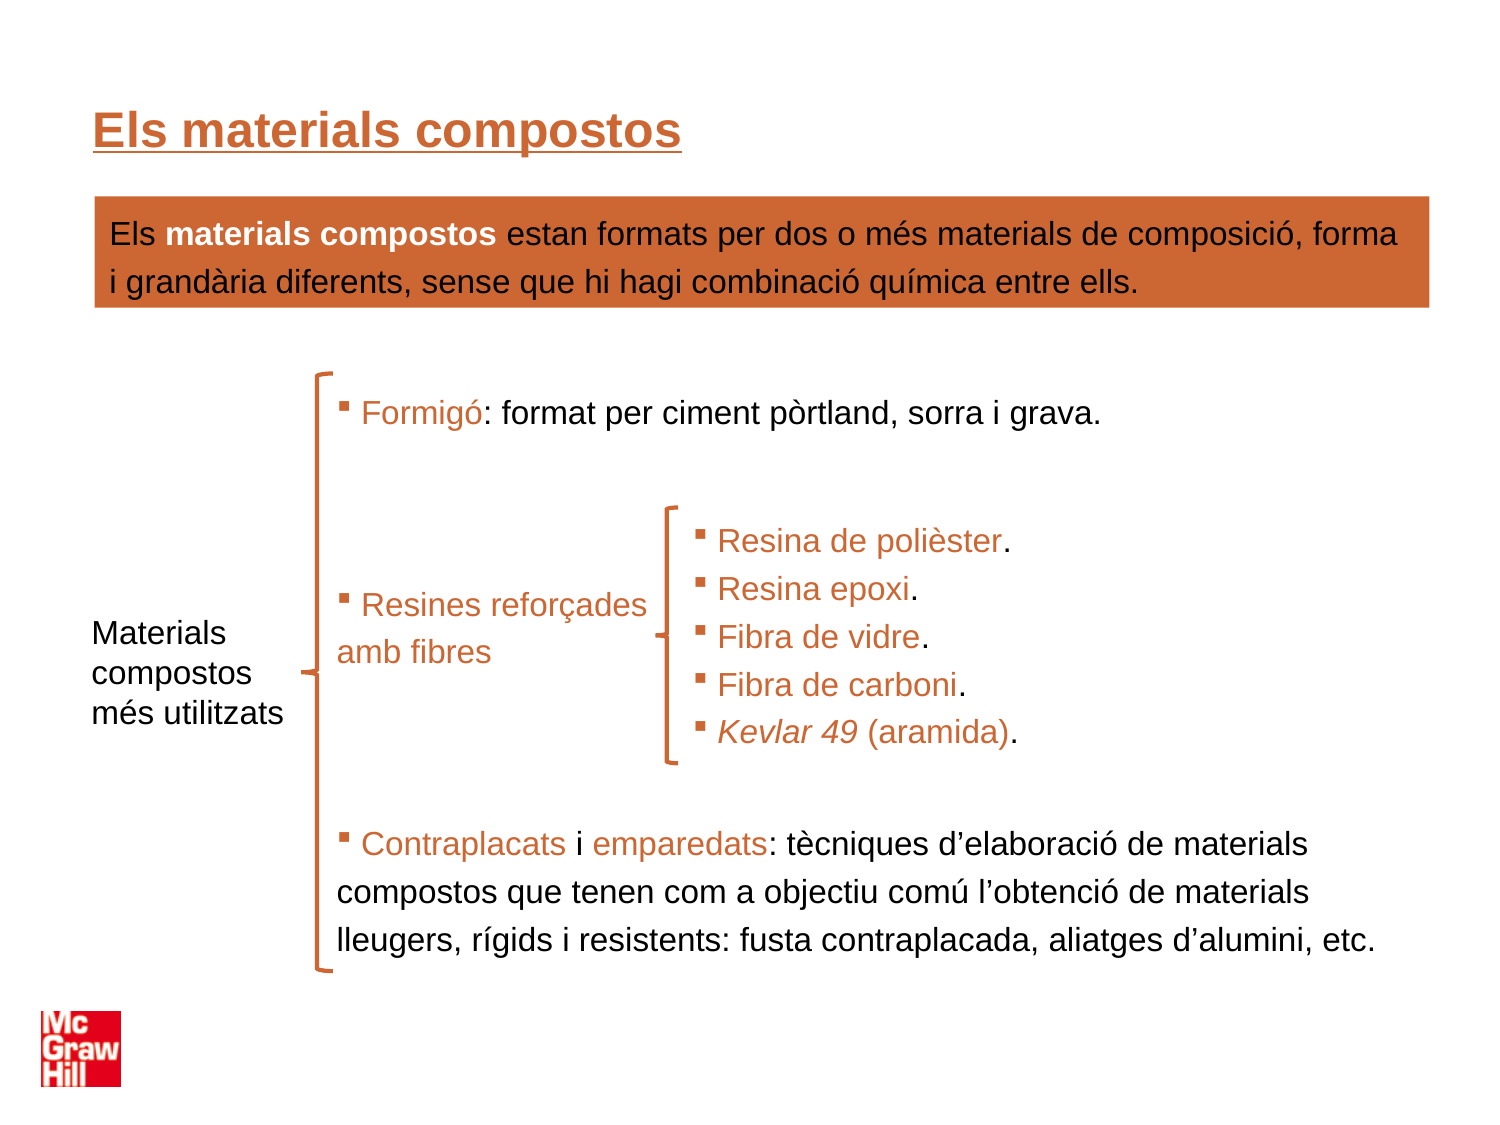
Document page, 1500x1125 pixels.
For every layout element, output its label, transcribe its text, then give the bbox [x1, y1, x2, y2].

text_box Els materials compostos estan formats per dos o més materials de composició, forma i grandària diferents, sense que hi hagi combinació química entre ells. [94, 196, 1430, 308]
text_box Formigó: format per ciment pòrtland, sorra i grava. Resines reforçades amb fibres Contraplacats i emparedats: tècniques d’elaboració de materials compostos que tenen com a objectiu comú l’obtenció de materials lleugers, rígids i resistents: fusta contraplacada, aliatges d’alumini, etc. [321, 375, 1400, 966]
chart [41, 1011, 121, 1087]
text_box Resina de polièster. Resina epoxi. Fibra de vidre. Fibra de carboni. Kevlar 49 (aramida). [678, 503, 1060, 759]
text_box Els materials compostos [78, 90, 1483, 166]
text_box Materials compostos més utilitzats [76, 603, 302, 739]
